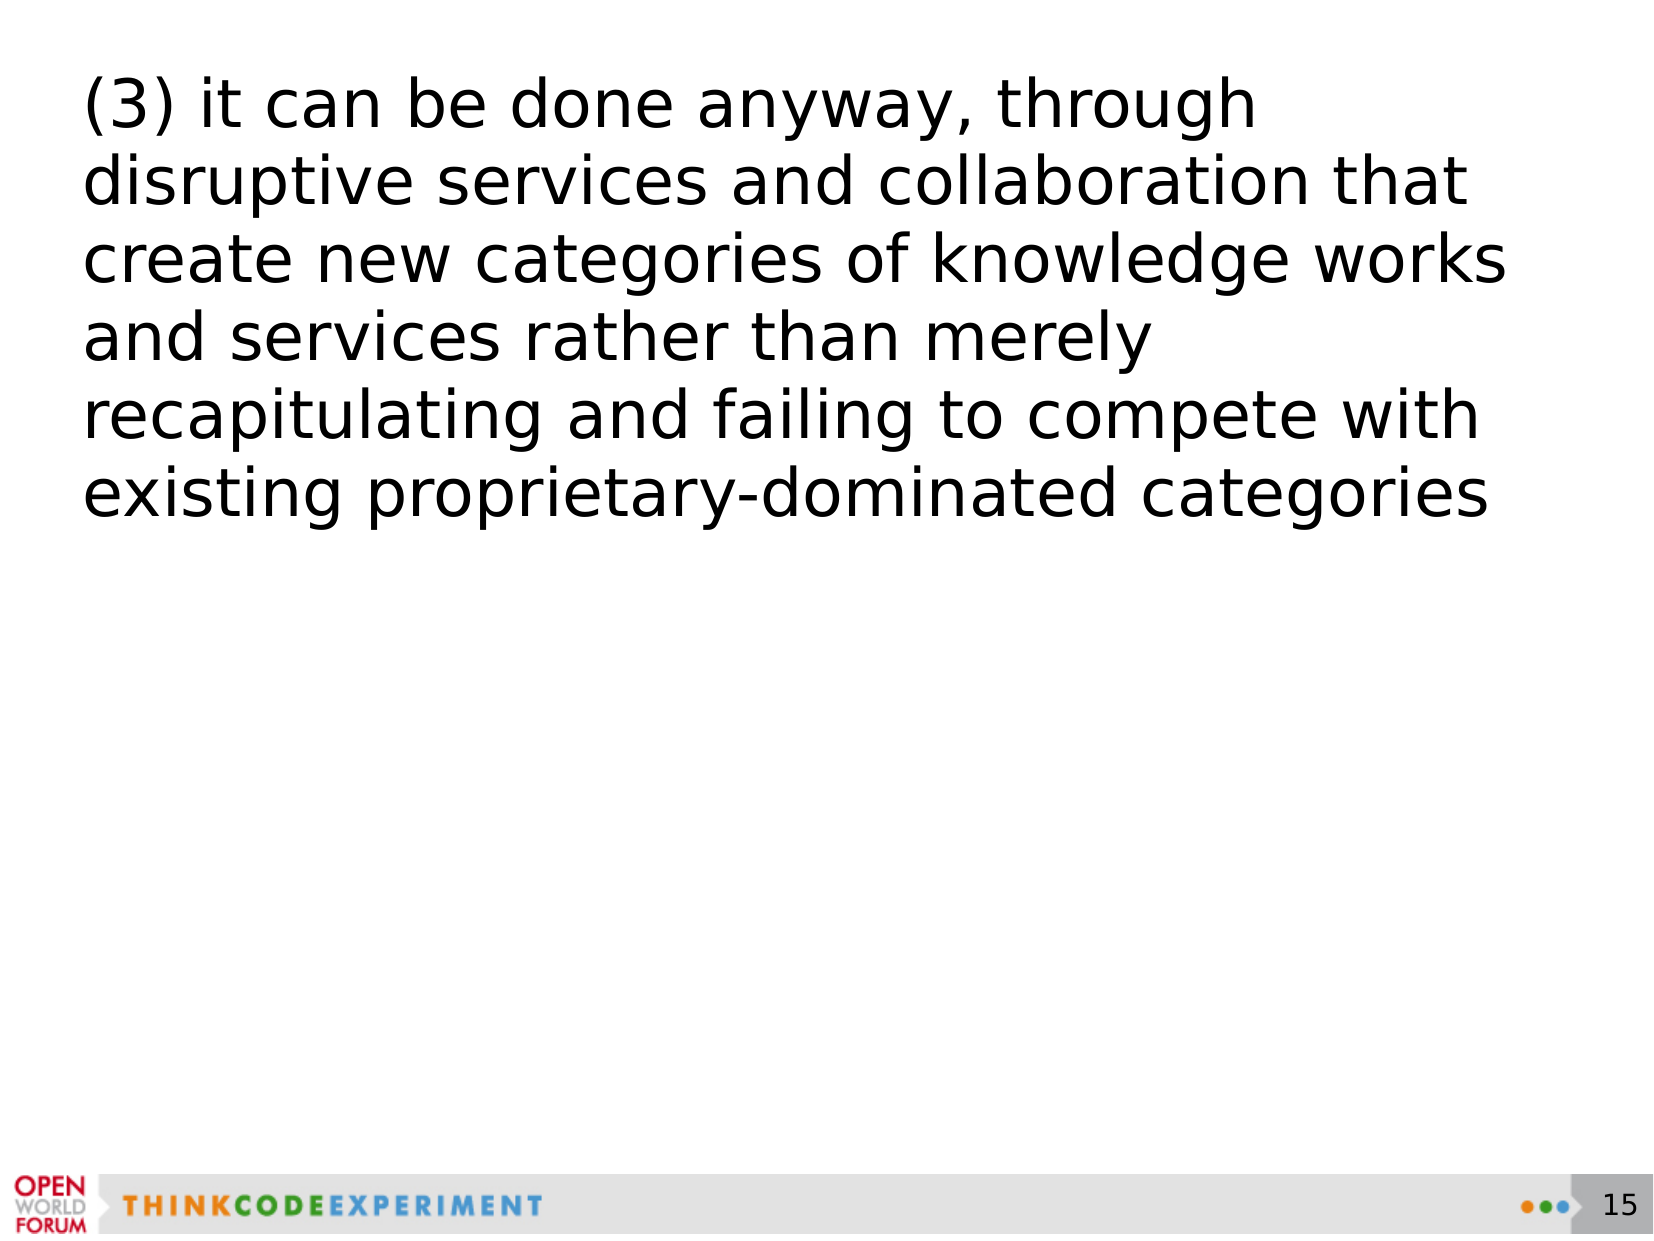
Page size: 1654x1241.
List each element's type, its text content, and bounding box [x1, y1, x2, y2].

picture [0, 1174, 1654, 1234]
list (3) it can be done anyway, through disruptive services and collaboration that create new categories of knowledge works and services rather than merely recapitulating and failing to compete with existing proprietary-dominated categories [82, 65, 1571, 1062]
